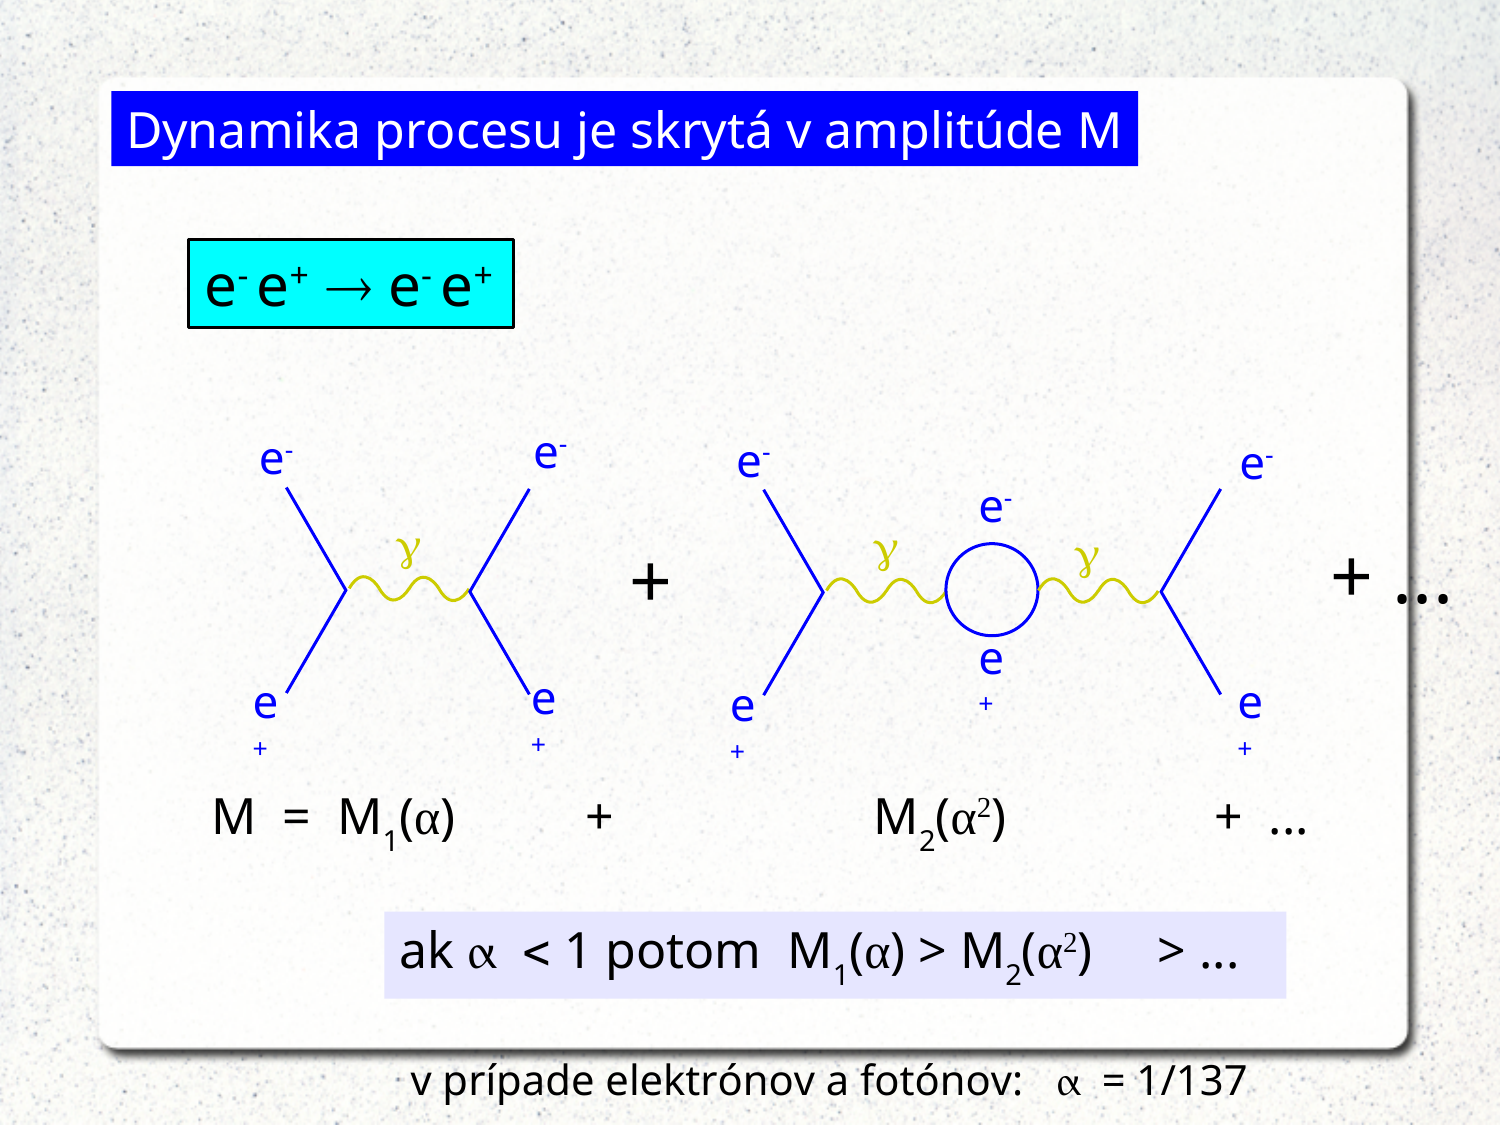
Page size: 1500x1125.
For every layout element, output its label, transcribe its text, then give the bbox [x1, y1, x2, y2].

text_box e+ [963, 620, 1031, 728]
text_box g [858, 509, 911, 580]
text_box e+ [237, 665, 306, 773]
text_box e- e+  e- e+ [188, 239, 514, 328]
text_box v prípade elektrónov a fotónov:  = 1/137 [395, 1046, 1256, 1112]
text_box e- [721, 423, 789, 531]
text_box e- [518, 415, 586, 523]
text_box e- [963, 468, 1031, 576]
text_box e+ [1222, 665, 1290, 773]
text_box g [1059, 516, 1112, 586]
text_box g [381, 507, 433, 578]
text_box Dynamika procesu je skrytá v amplitúde M [111, 91, 1123, 167]
text_box e+ [715, 667, 783, 775]
text_box e+ [516, 661, 584, 769]
picture [0, 0, 1500, 1125]
text_box M = M1(α) + M2(α2) + ... [196, 777, 1422, 865]
text_box e- [244, 421, 312, 529]
text_box e- [1224, 426, 1292, 534]
text_box + [614, 526, 681, 632]
text_box ak  < 1 potom M1(α) > M2(α2) > ... [384, 911, 1287, 999]
text_box + ... [1315, 521, 1461, 627]
